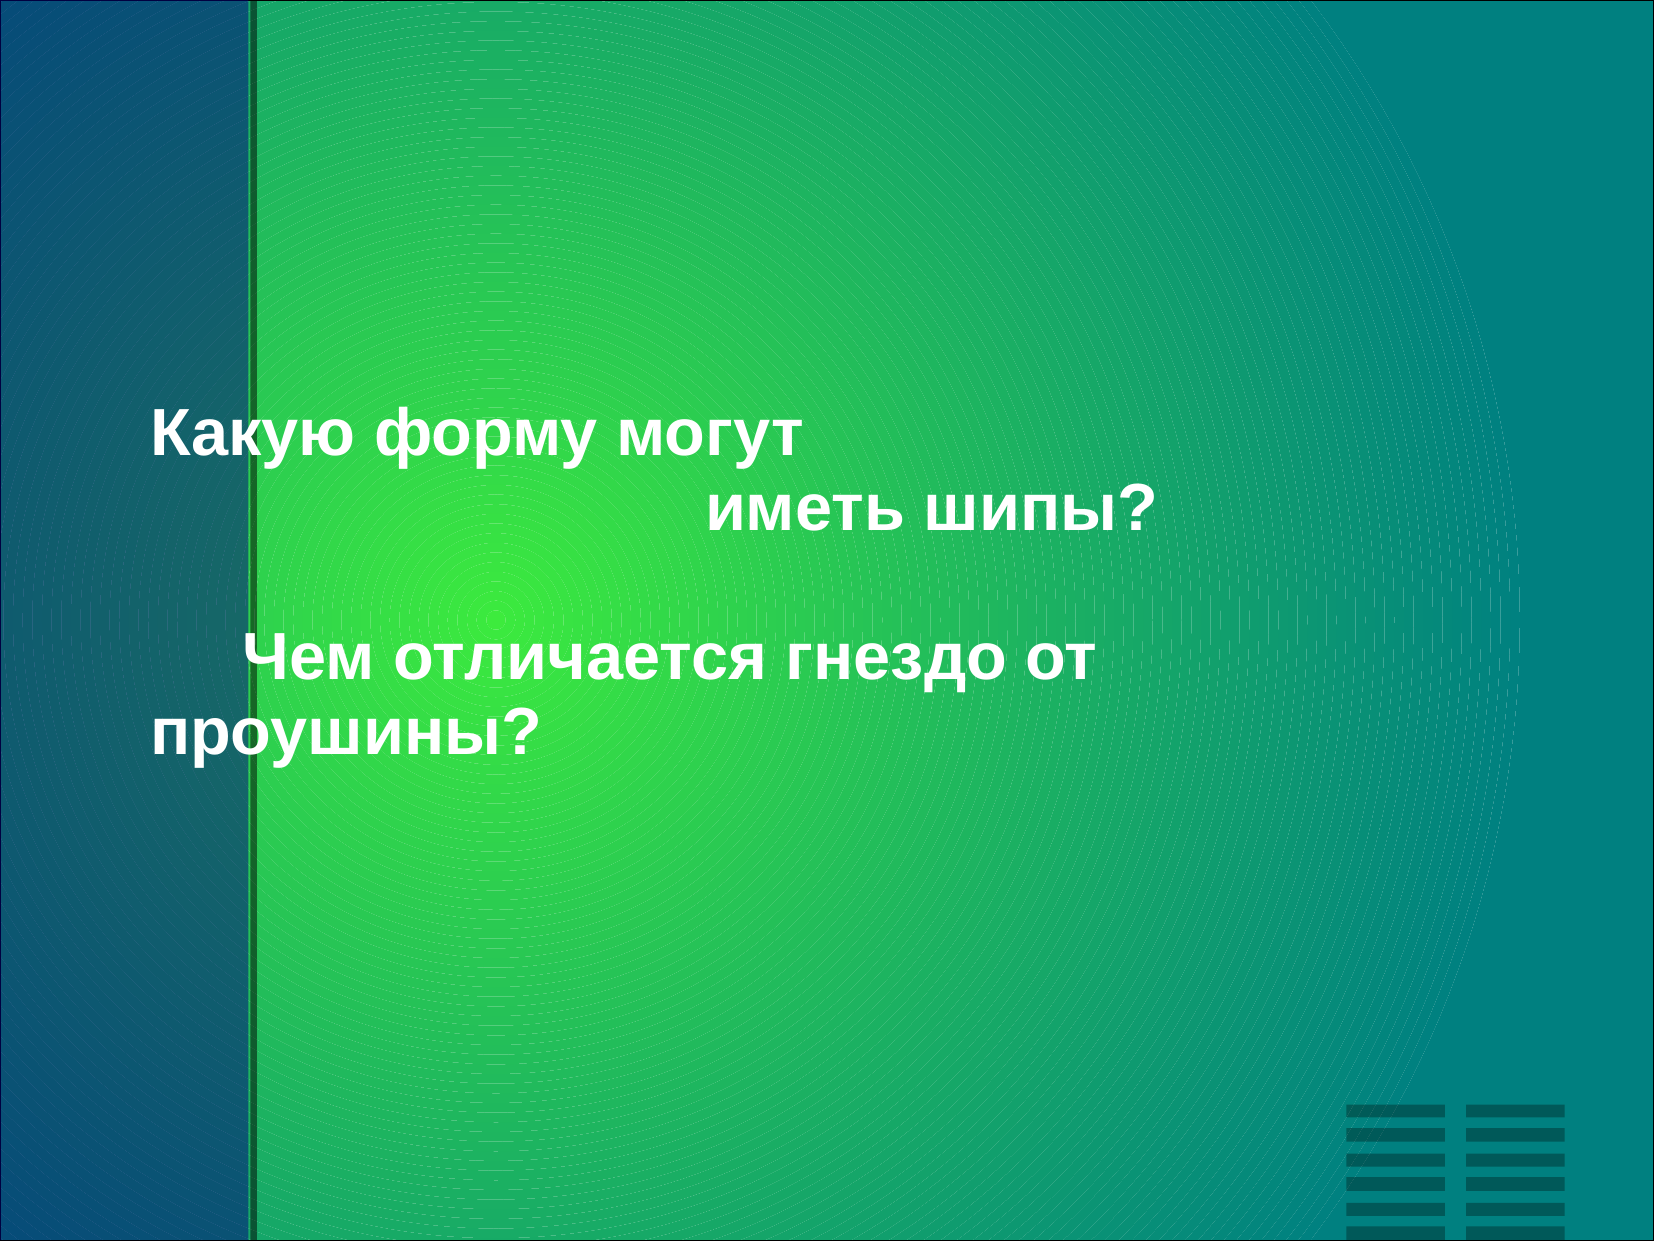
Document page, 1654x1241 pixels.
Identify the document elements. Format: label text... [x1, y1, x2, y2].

text_box Какую форму могут иметь шипы? Чем отличается гнездо от проушины? [135, 88, 1524, 789]
